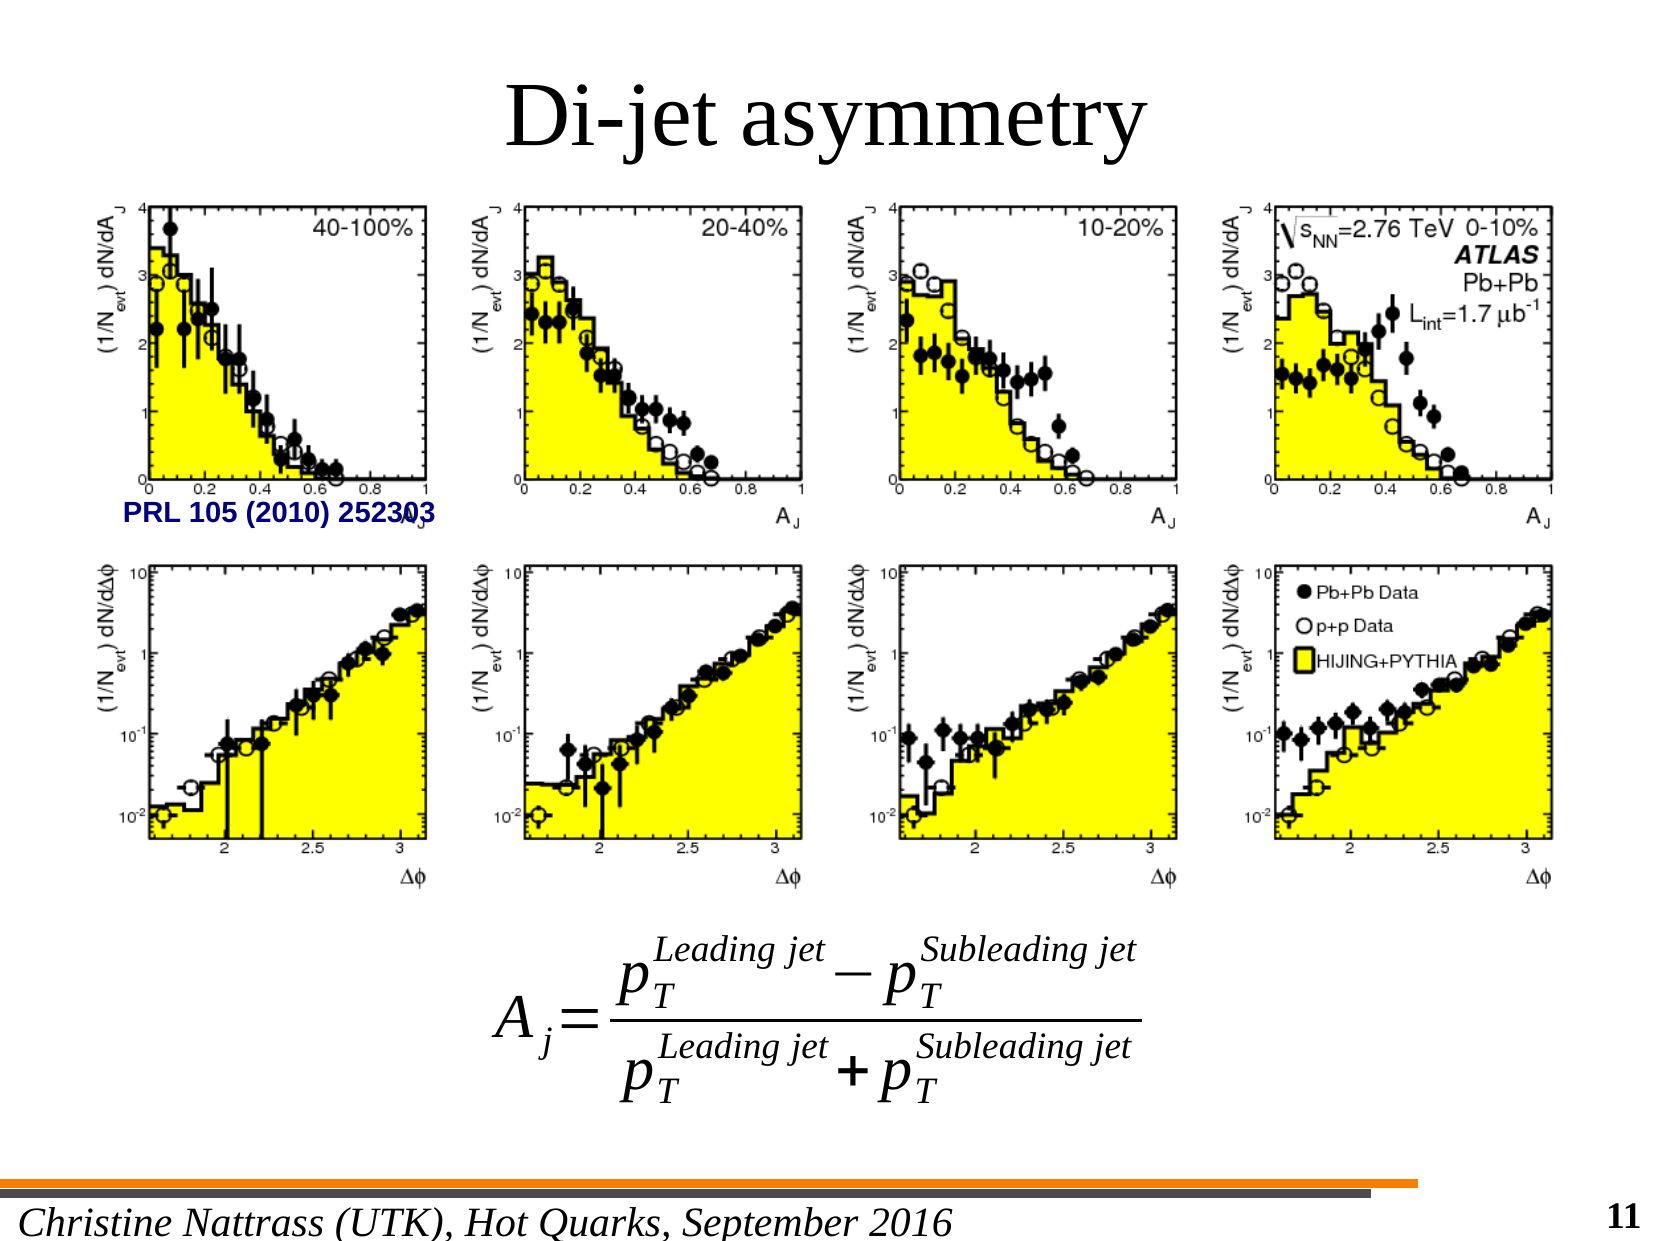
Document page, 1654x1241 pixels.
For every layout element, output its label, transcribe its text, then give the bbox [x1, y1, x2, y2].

title Di-jet asymmetry [82, 49, 1571, 180]
chart [483, 928, 1151, 1113]
text_box PRL 105 (2010) 252303 [108, 488, 778, 564]
picture [83, 183, 1584, 901]
